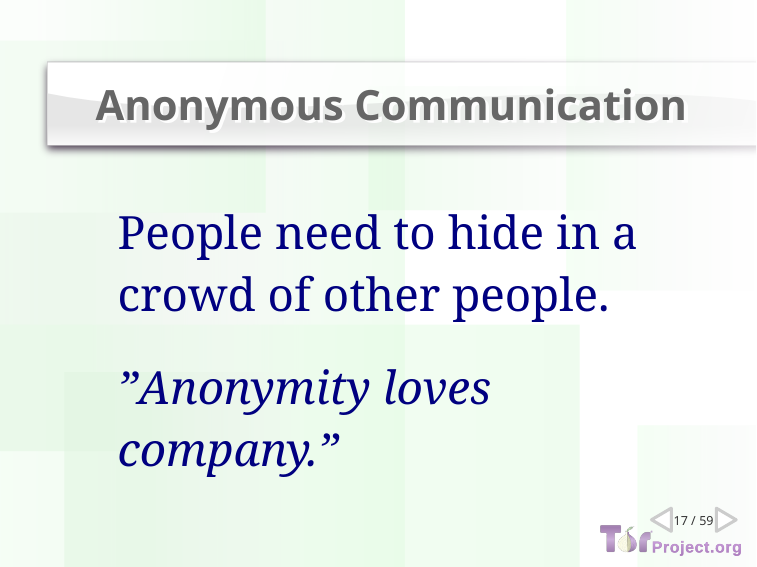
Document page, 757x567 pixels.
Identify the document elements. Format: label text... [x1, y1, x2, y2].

text_box Anonymous Communication [80, 61, 679, 146]
picture [0, 0, 757, 567]
text_box People need to hide in a crowd of other people. ”Anonymity loves company.” [0, 167, 756, 513]
